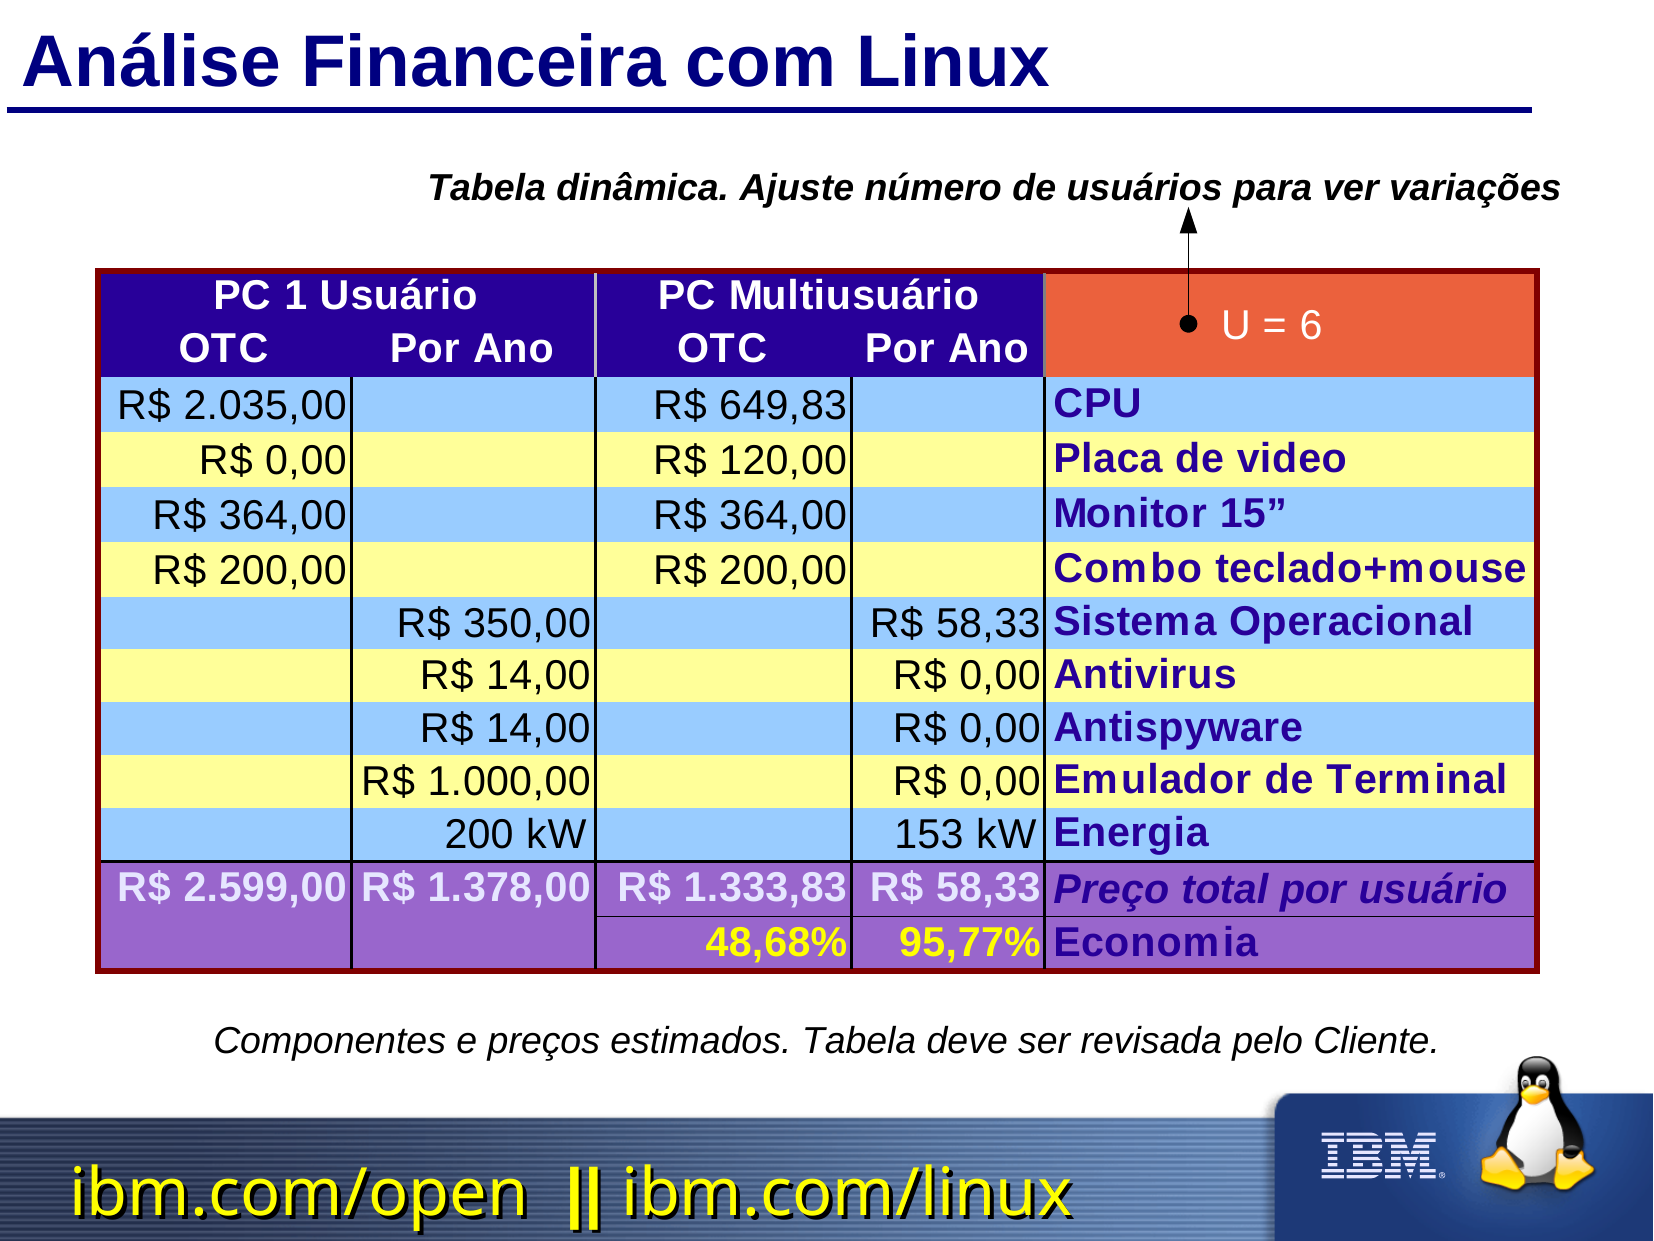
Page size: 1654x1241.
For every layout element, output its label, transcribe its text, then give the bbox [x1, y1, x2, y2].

chart [92, 266, 1543, 977]
picture [0, 1055, 1653, 1241]
text_box Análise Financeira com Linux [21, 15, 1432, 127]
text_box Componentes e preços estimados. Tabela deve ser revisada pelo Cliente. [213, 1016, 1446, 1059]
text_box Tabela dinâmica. Ajuste número de usuários para ver variações [427, 163, 1565, 207]
